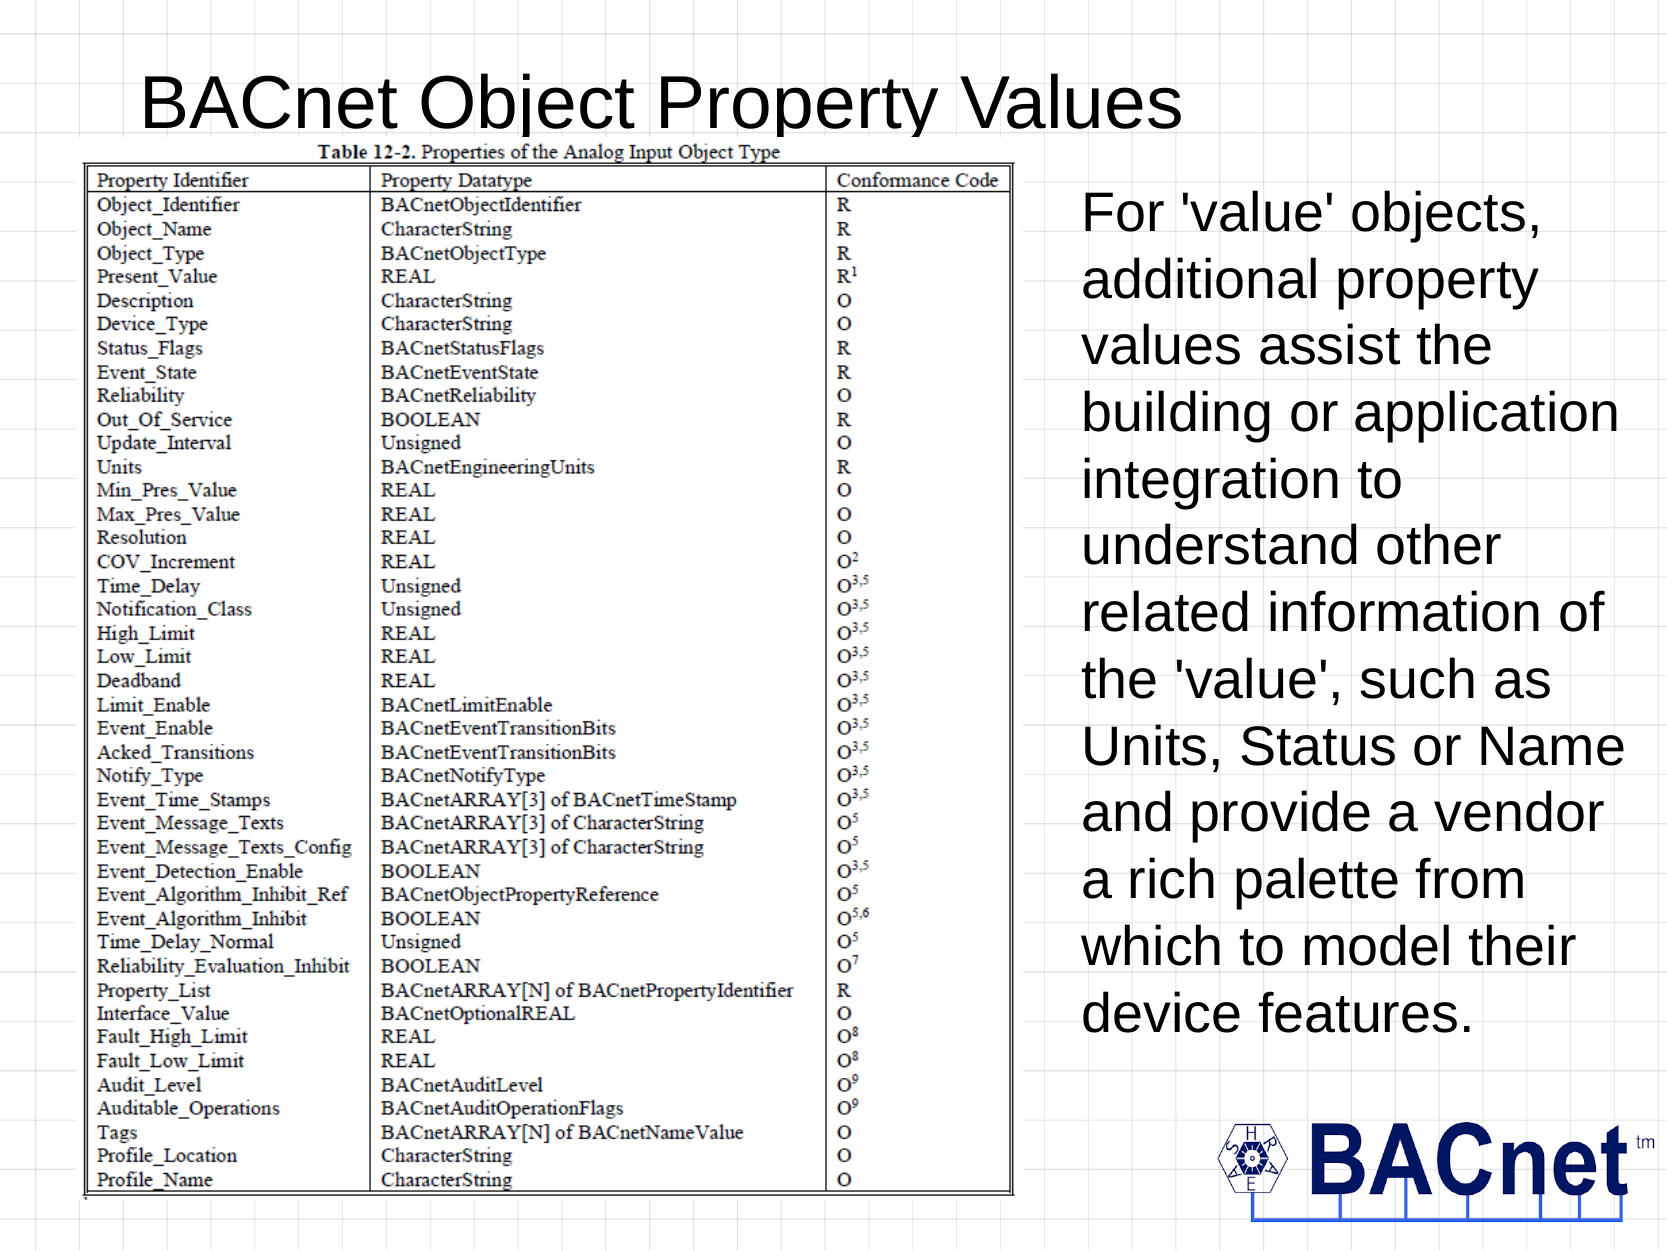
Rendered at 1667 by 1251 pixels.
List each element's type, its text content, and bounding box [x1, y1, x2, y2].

title BACnet Object Property Values [133, 47, 1630, 170]
picture [0, 0, 1667, 1250]
list For 'value' objects, additional property values assist the building or application integration to understand other related information of the 'value', such as Units, Status or Name and provide a vendor a rich palette from which to model their device features. [1075, 169, 1649, 1072]
